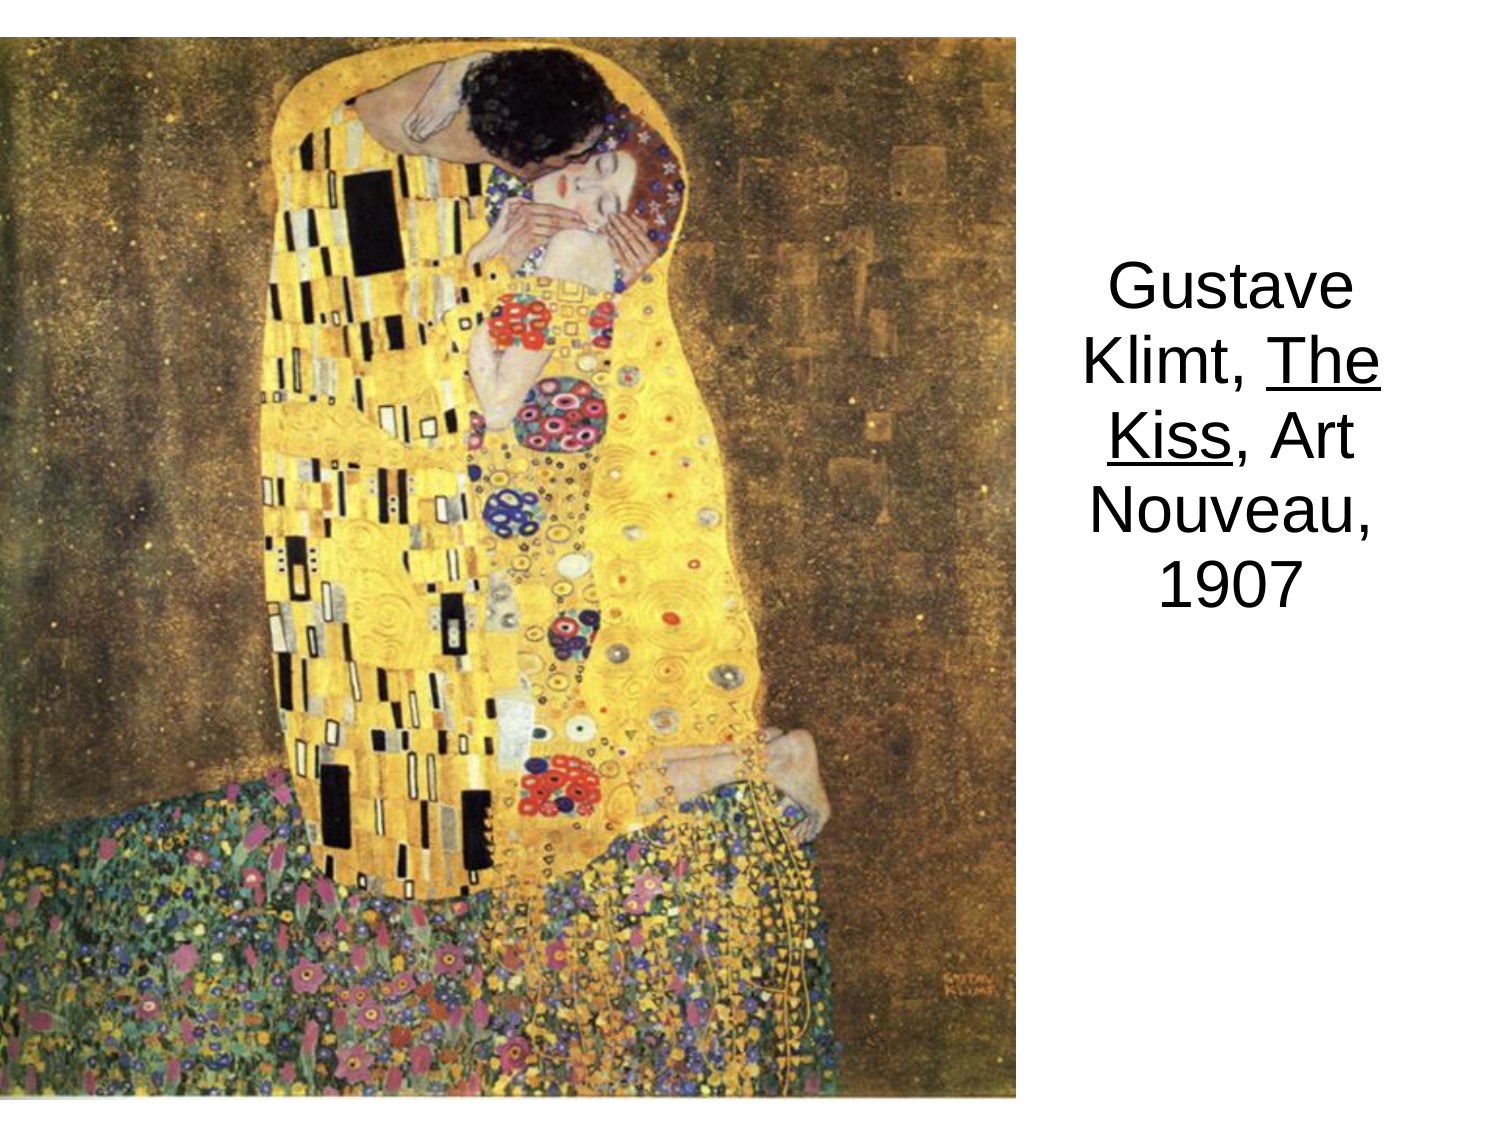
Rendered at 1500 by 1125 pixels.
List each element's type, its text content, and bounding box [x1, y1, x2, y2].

picture [0, 37, 1016, 1101]
title Gustave Klimt, The Kiss, Art Nouveau, 1907 [1037, 45, 1426, 826]
